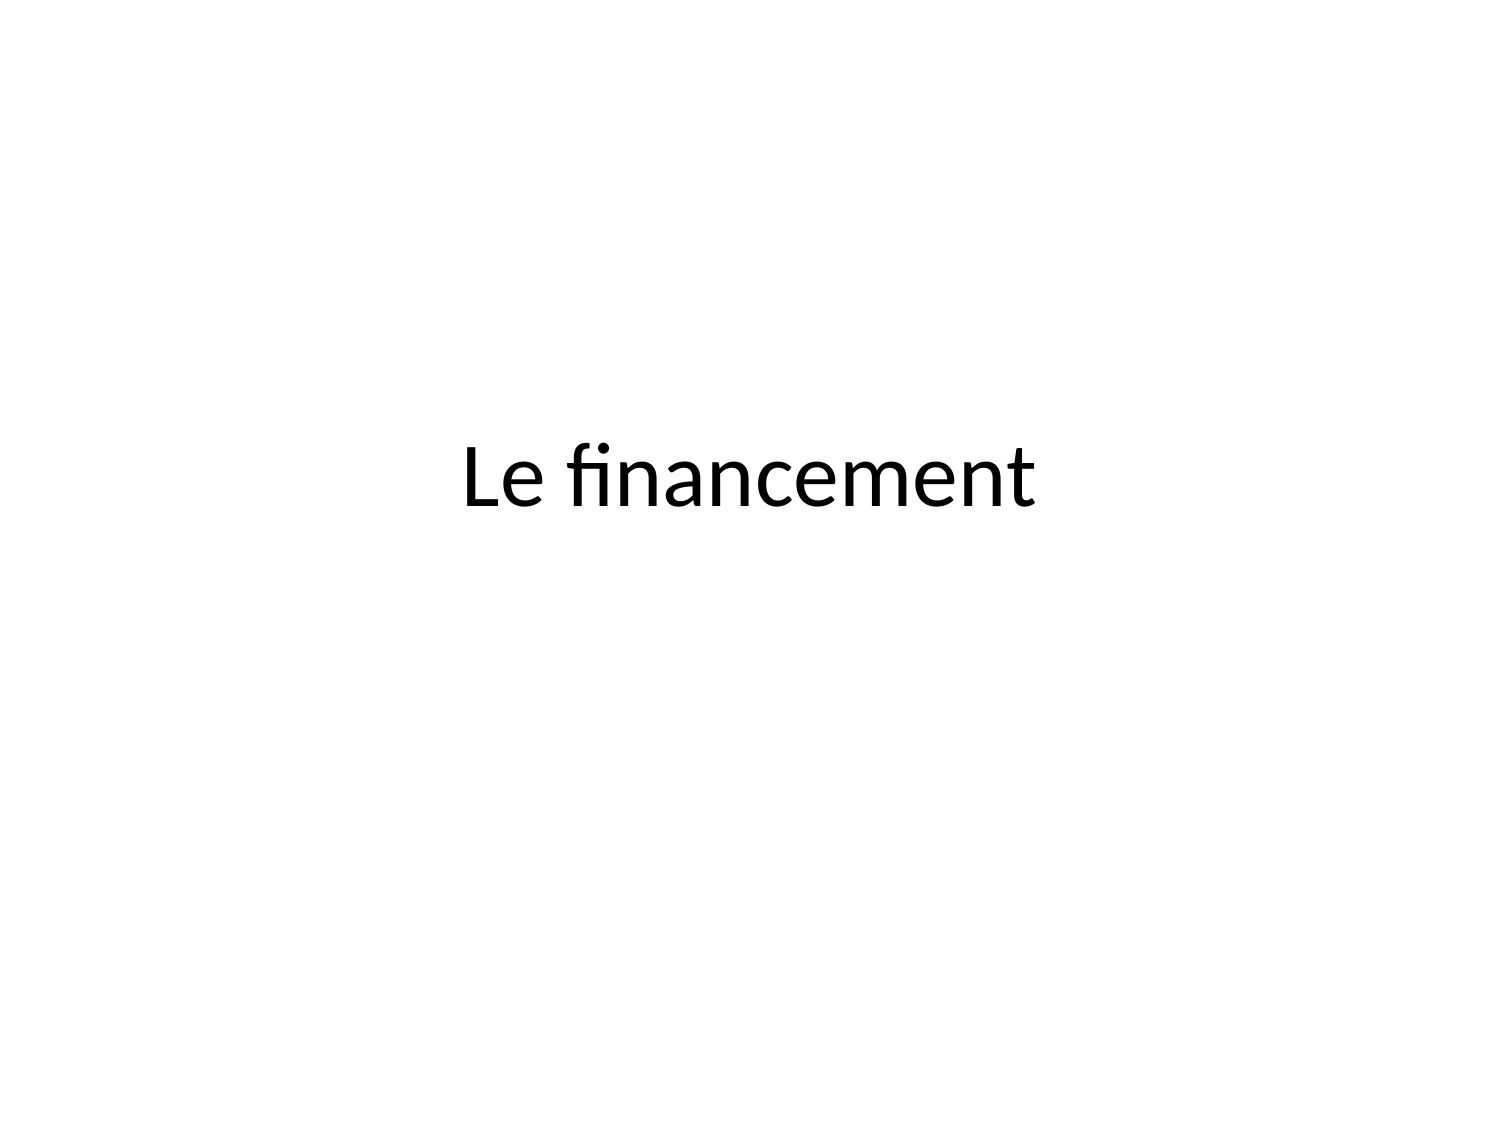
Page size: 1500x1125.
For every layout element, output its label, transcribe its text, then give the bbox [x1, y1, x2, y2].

text_box Le financement [112, 349, 1388, 591]
